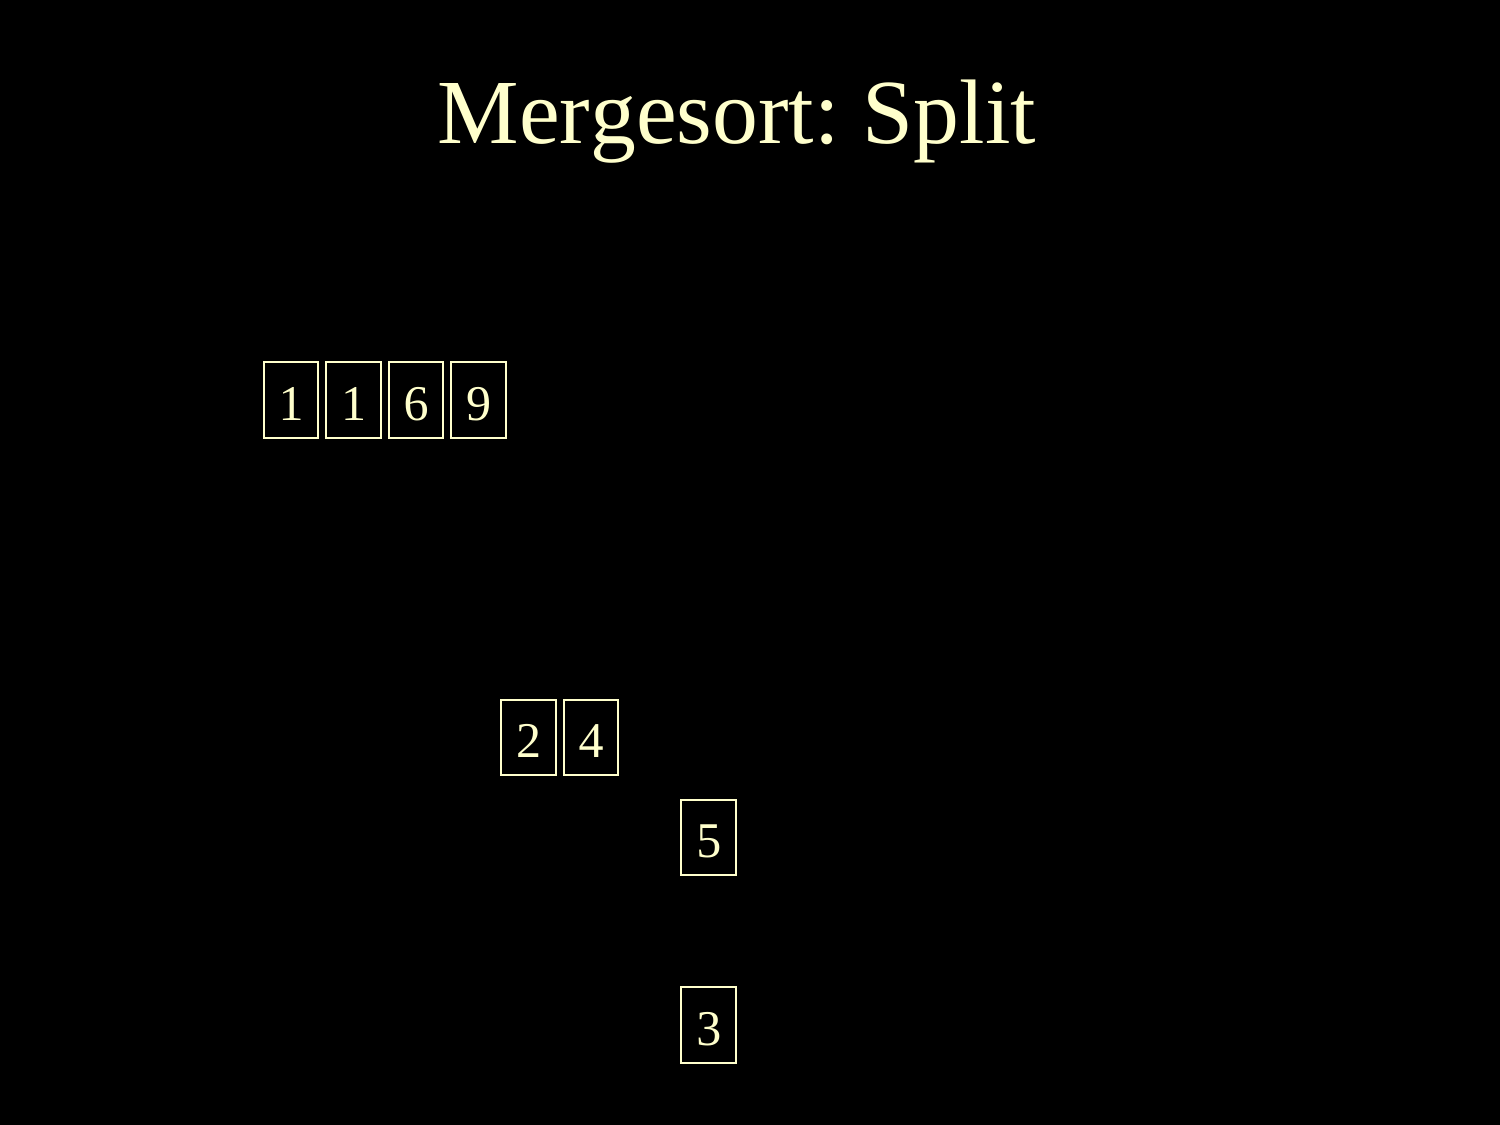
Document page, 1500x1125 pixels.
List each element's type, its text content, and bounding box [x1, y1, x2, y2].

title Mergesort: Split [8, 50, 1467, 176]
text_box 6 [388, 362, 444, 438]
text_box 1 [263, 362, 319, 438]
text_box 2 [501, 699, 556, 776]
text_box 5 [681, 799, 737, 876]
text_box 9 [451, 362, 506, 438]
text_box 4 [563, 699, 619, 776]
text_box 3 [681, 987, 737, 1063]
text_box 1 [326, 362, 381, 438]
